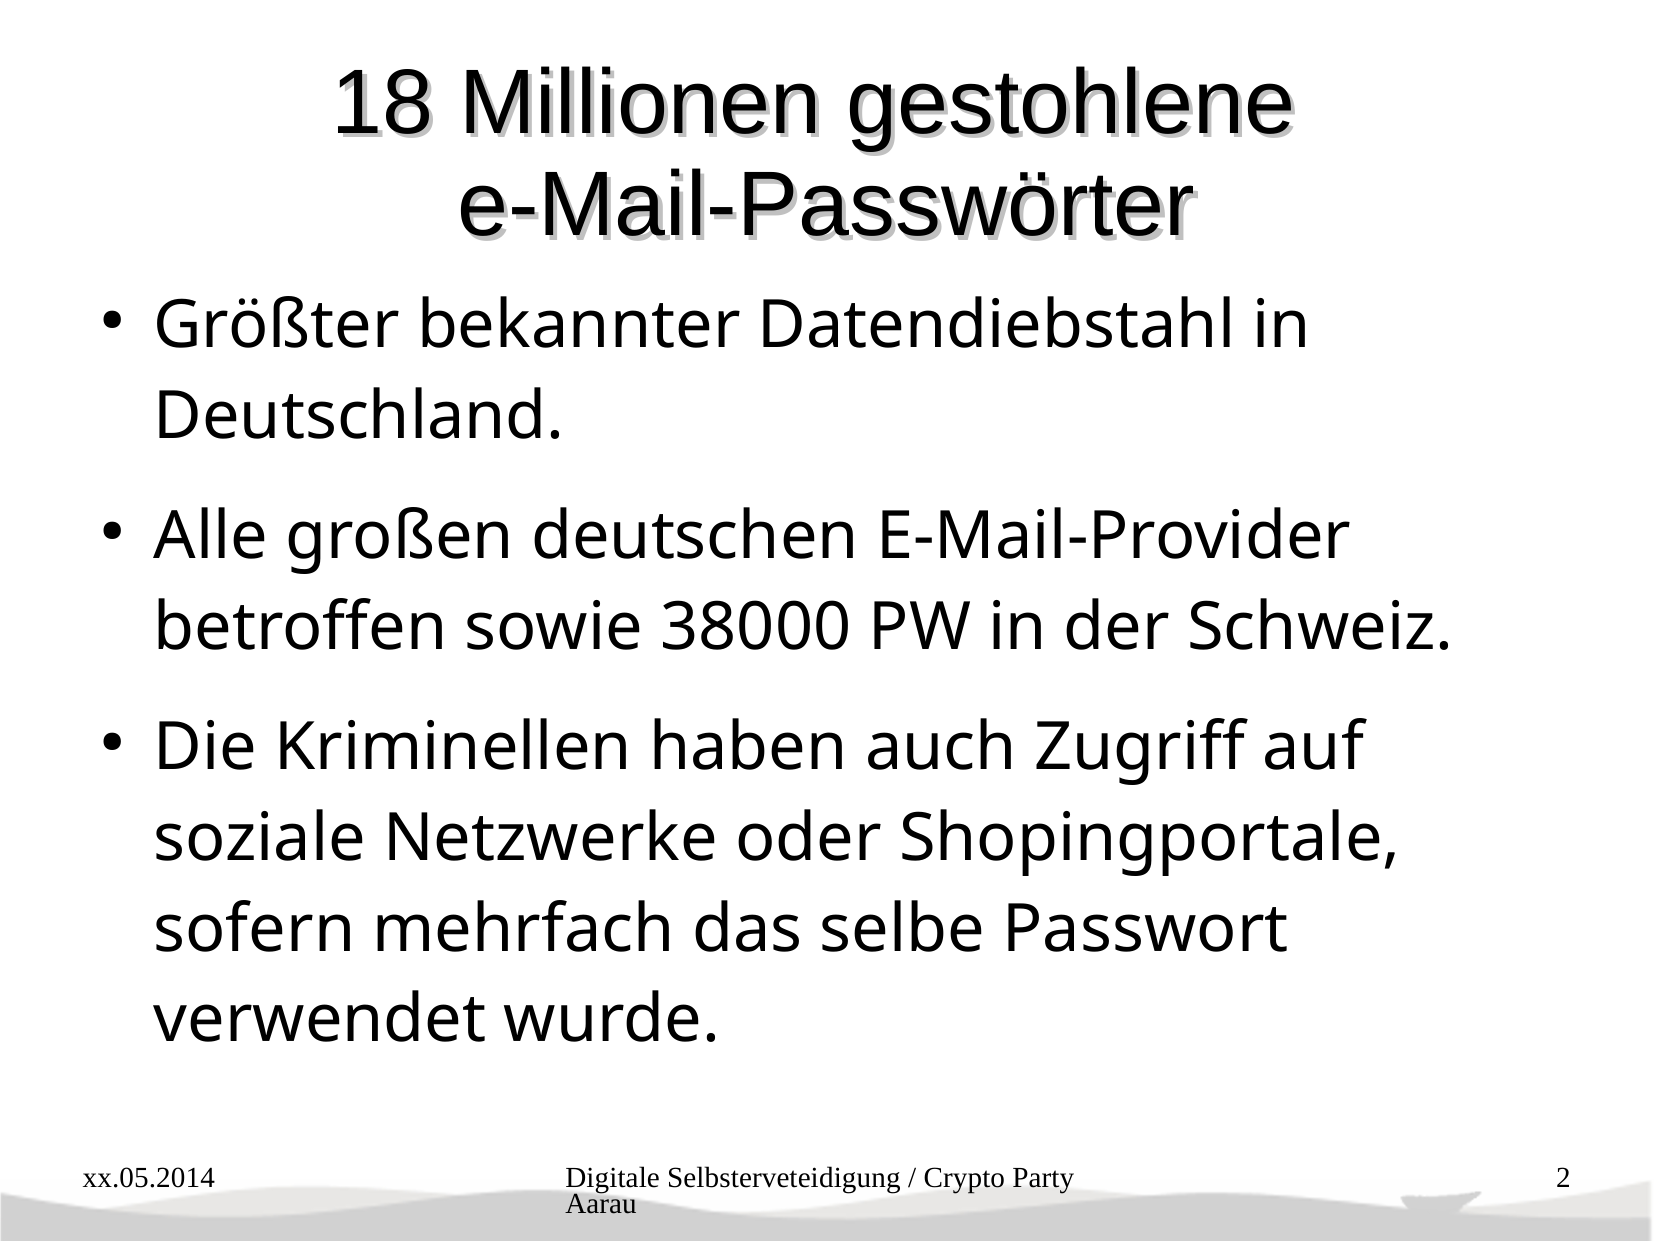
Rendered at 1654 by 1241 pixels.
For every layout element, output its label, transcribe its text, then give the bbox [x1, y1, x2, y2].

picture [571, 1179, 582, 1186]
picture [994, 1179, 1001, 1186]
picture [0, 1179, 1654, 1241]
picture [708, 1179, 715, 1186]
picture [972, 1179, 978, 1186]
picture [860, 1179, 866, 1186]
picture [823, 1179, 829, 1186]
list Größter bekannter Datendiebstahl in Deutschland. Alle großen deutschen E-Mail-Provider betroffen sowie 38000 PW in der Schweiz. Die Kriminellen haben auch Zugriff auf soziale Netzwerke oder Shopingportale, sofern mehrfach das selbe Passwort verwendet wurde. [82, 276, 1591, 958]
picture [123, 1179, 130, 1186]
picture [174, 1179, 181, 1186]
title 18 Millionen gestohlene e-Mail-Passwörter [82, 49, 1571, 257]
